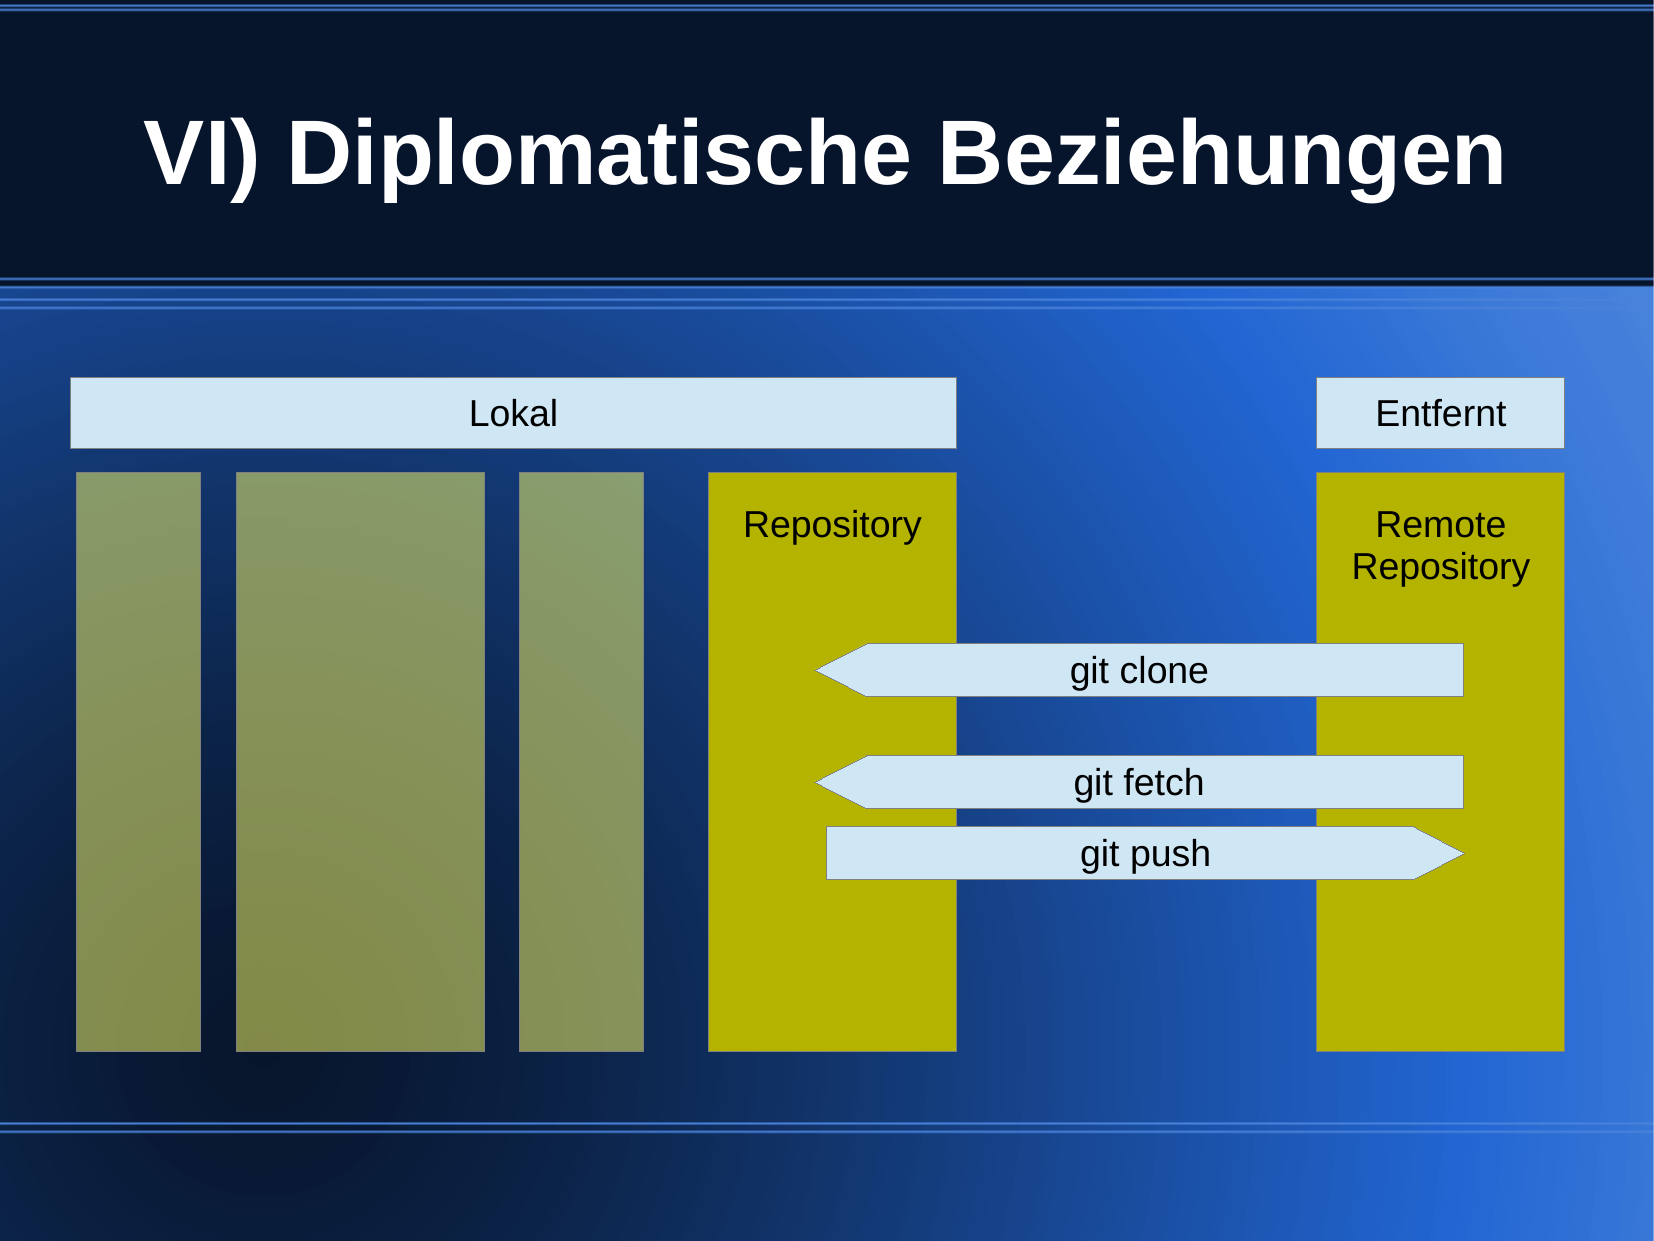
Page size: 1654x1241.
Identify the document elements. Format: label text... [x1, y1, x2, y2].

text_box git push [826, 826, 1465, 880]
text_box [519, 472, 644, 1052]
text_box git fetch [814, 755, 1464, 809]
text_box git clone [814, 643, 1464, 697]
text_box [76, 472, 201, 1052]
text_box [236, 472, 485, 1052]
text_box Repository [708, 472, 957, 1052]
text_box Lokal [70, 377, 957, 449]
title VI) Diplomatische Beziehungen [82, 49, 1571, 257]
text_box Entfernt [1316, 377, 1565, 449]
text_box Remote Repository [1316, 472, 1565, 1052]
picture [0, 0, 1654, 1241]
